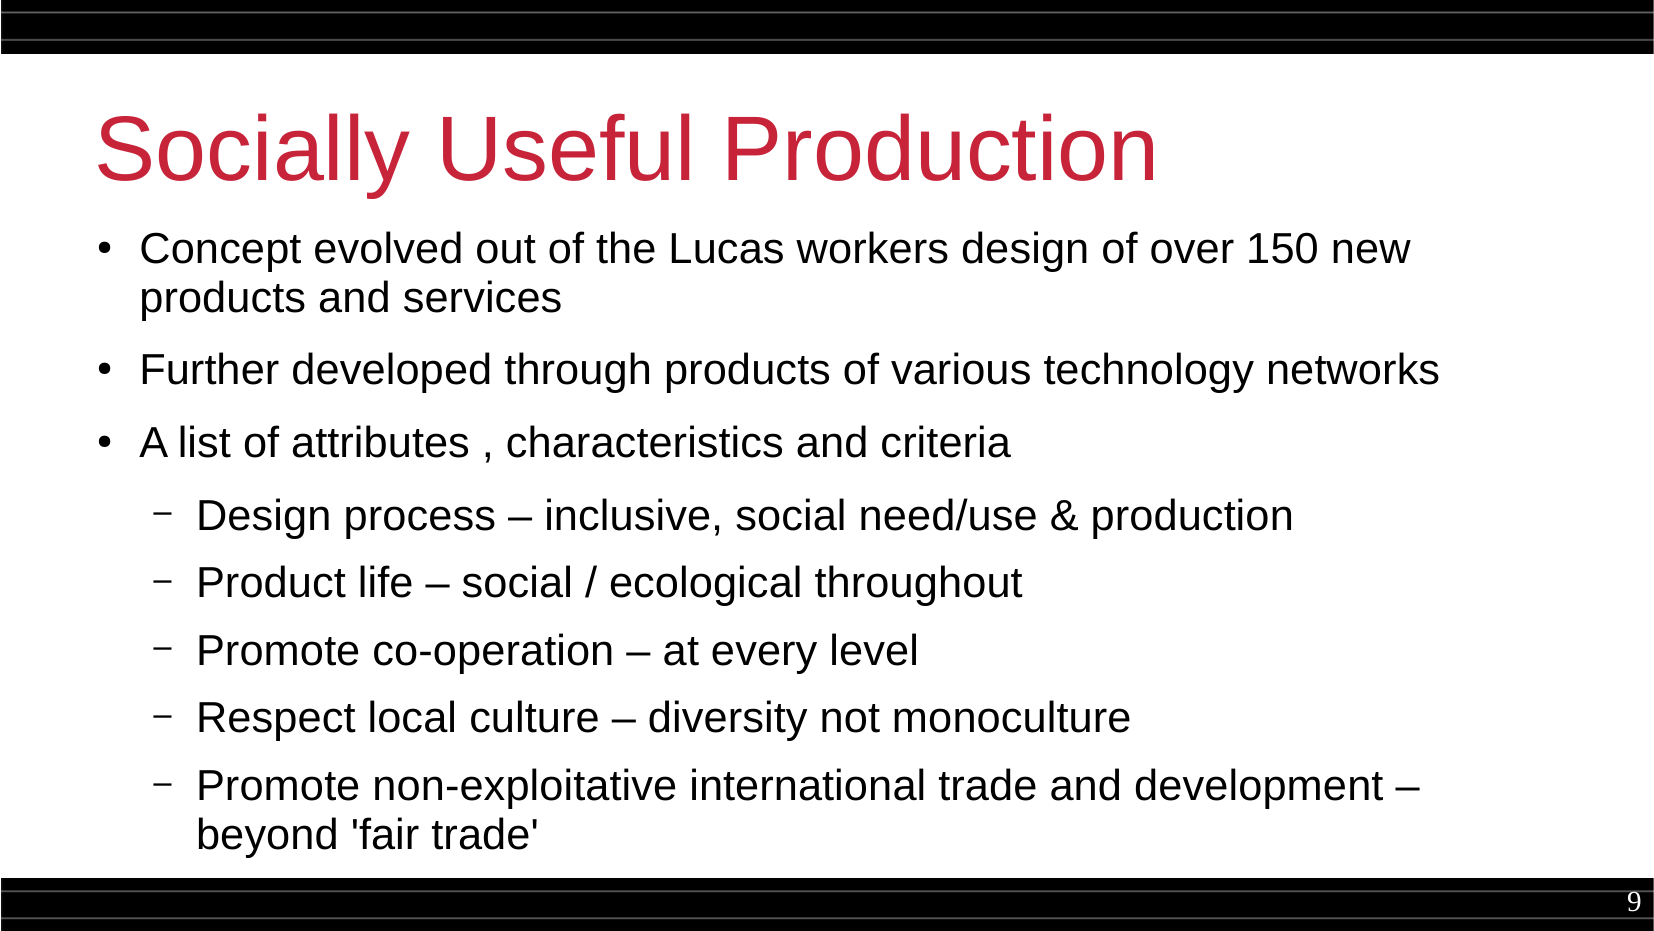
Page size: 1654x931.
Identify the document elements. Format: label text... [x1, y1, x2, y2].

title Socially Useful Production [94, 70, 1583, 227]
list Concept evolved out of the Lucas workers design of over 150 new products and services Further developed through products of various technology networks A list of attributes , characteristics and criteria Design process – inclusive, social need/use & production Product life – social / ecological throughout Promote co-operation – at every level Respect local culture – diversity not monoculture Promote non-exploitative international trade and development – beyond 'fair trade' [82, 224, 1571, 863]
picture [1, 0, 1654, 54]
picture [1, 878, 1654, 931]
